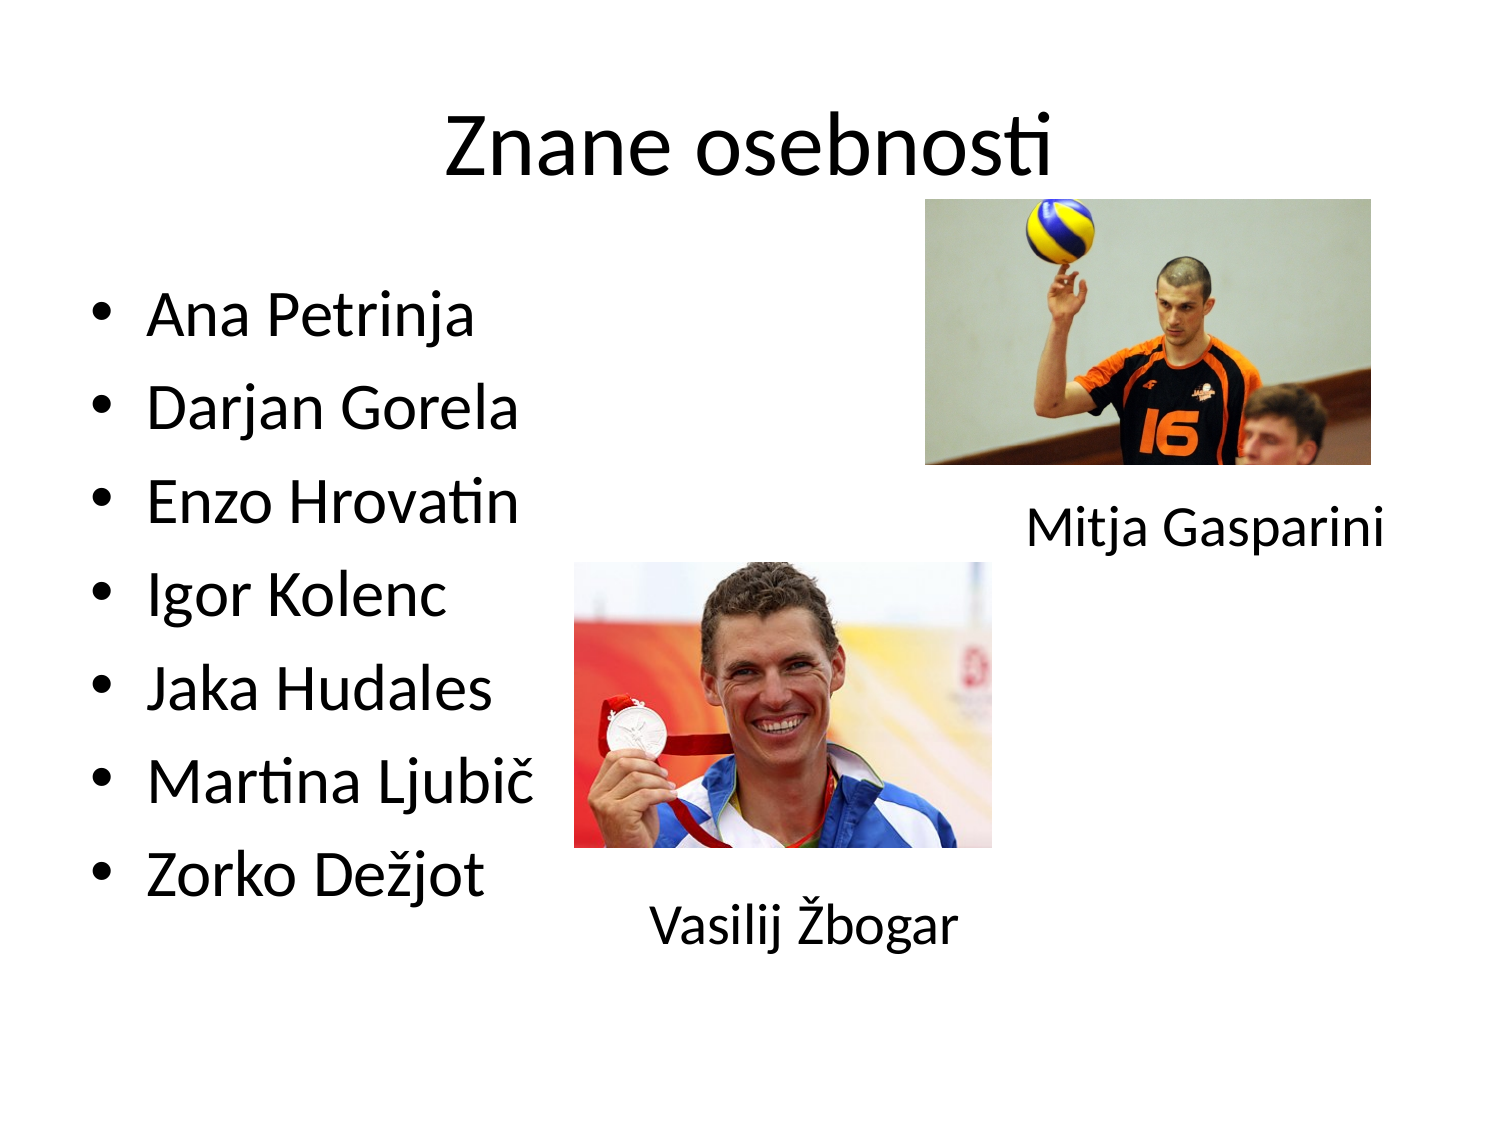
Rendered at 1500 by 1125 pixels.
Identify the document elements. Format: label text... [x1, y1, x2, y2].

text_box Vasilij Žbogar [634, 878, 976, 964]
text_box Mitja Gasparini [1010, 480, 1401, 566]
list Ana Petrinja Darjan Gorela Enzo Hrovatin Igor Kolenc Jaka Hudales Martina Ljubič Zorko Dežjot [75, 262, 1425, 1005]
picture [574, 562, 992, 848]
title Znane osebnosti [75, 45, 1425, 233]
picture [925, 199, 1371, 465]
